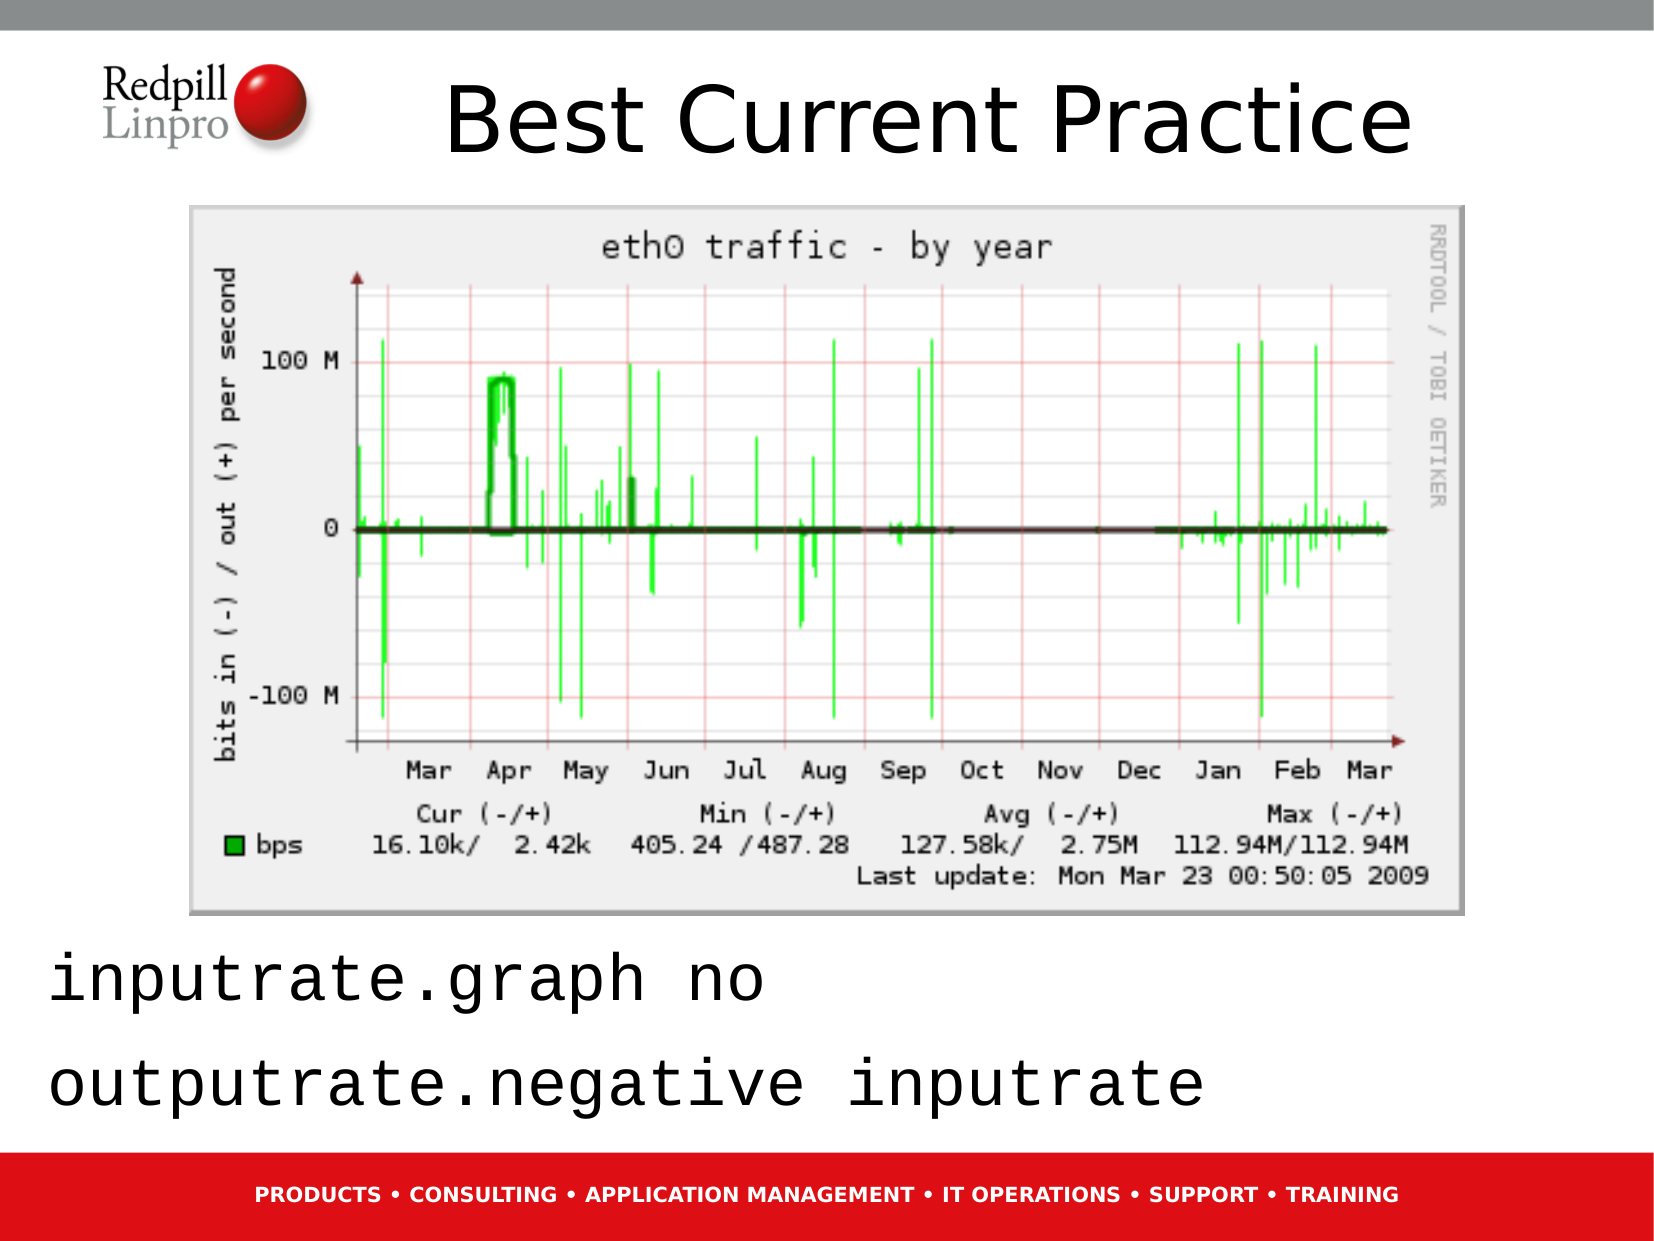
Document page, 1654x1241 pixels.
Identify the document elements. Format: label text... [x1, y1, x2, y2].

picture [0, 0, 1654, 1241]
title Best Current Practice [442, 67, 1571, 175]
list inputrate.graph no outputrate.negative inputrate [29, 944, 1625, 1126]
